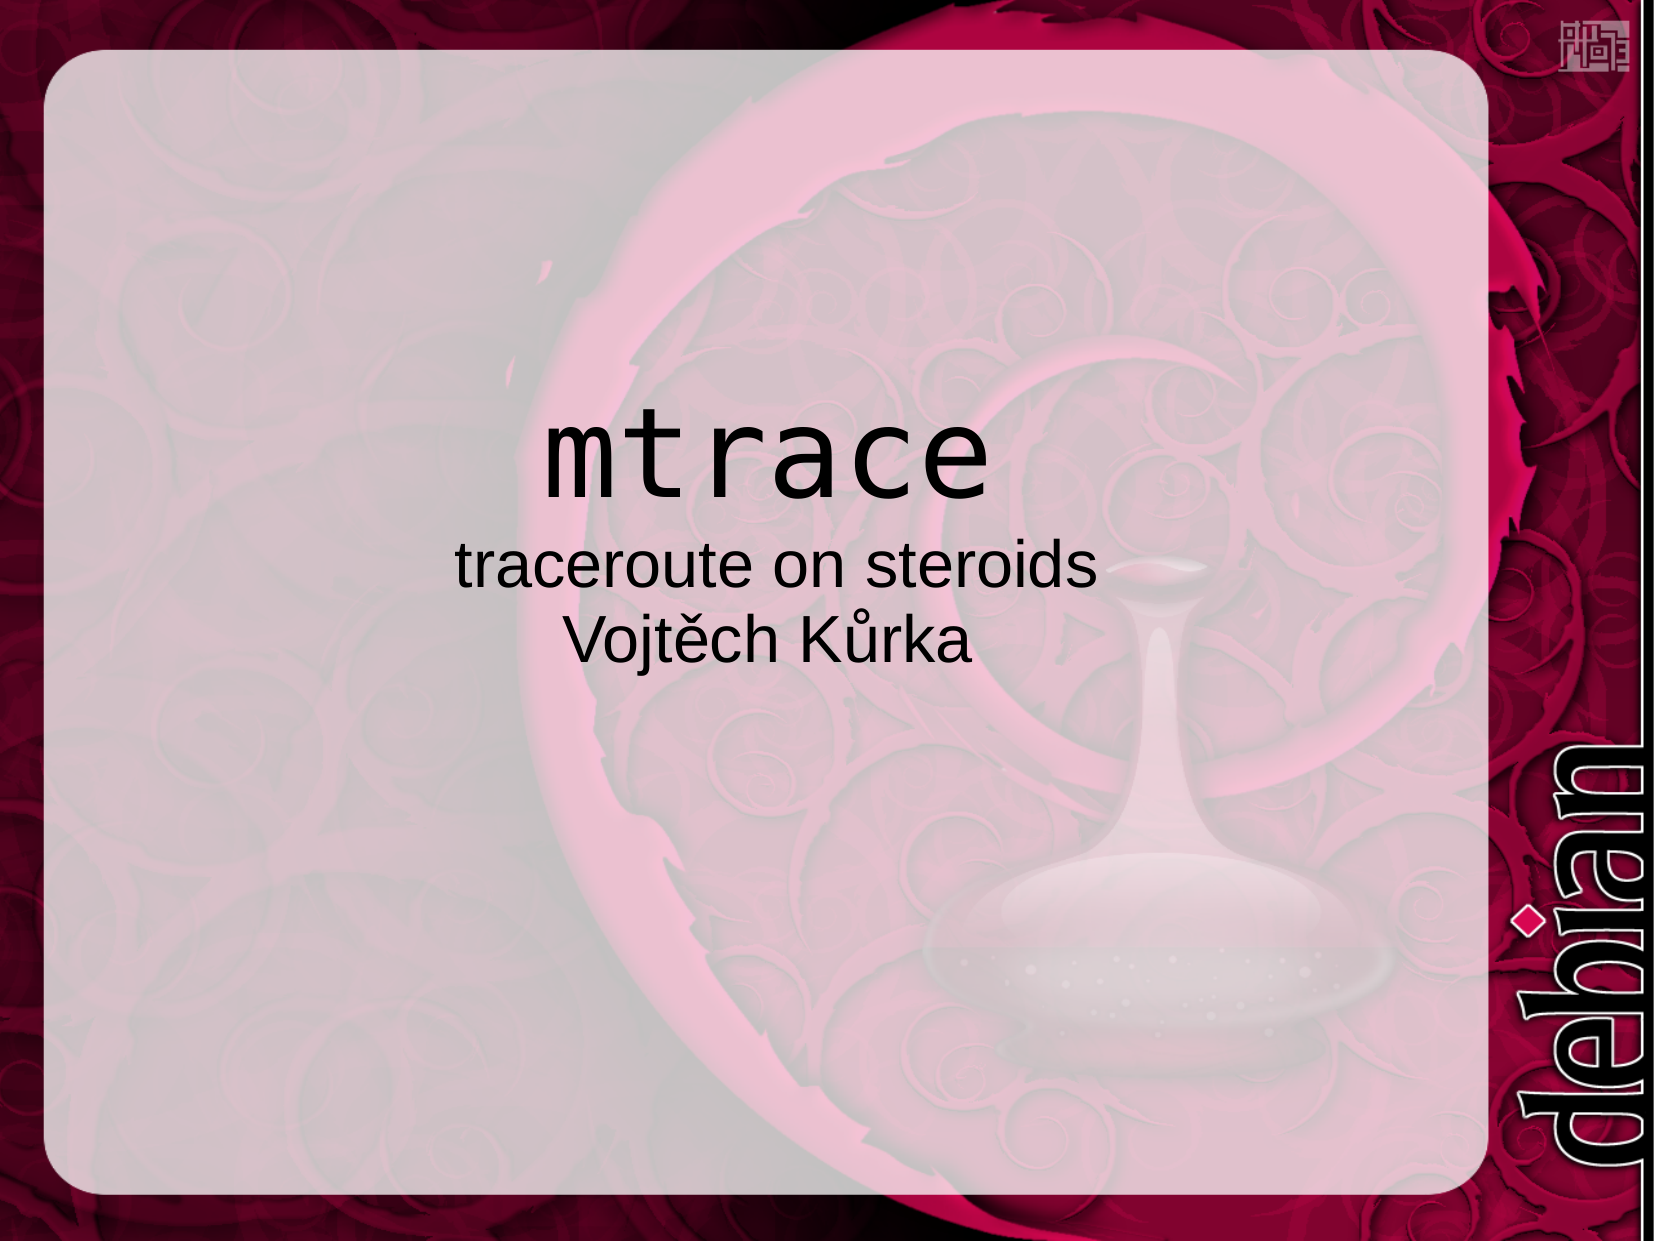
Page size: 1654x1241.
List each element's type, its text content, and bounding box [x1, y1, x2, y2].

subtitle mtrace traceroute on steroids Vojtěch Kůrka [59, 49, 1477, 1010]
picture [0, 0, 1654, 1241]
